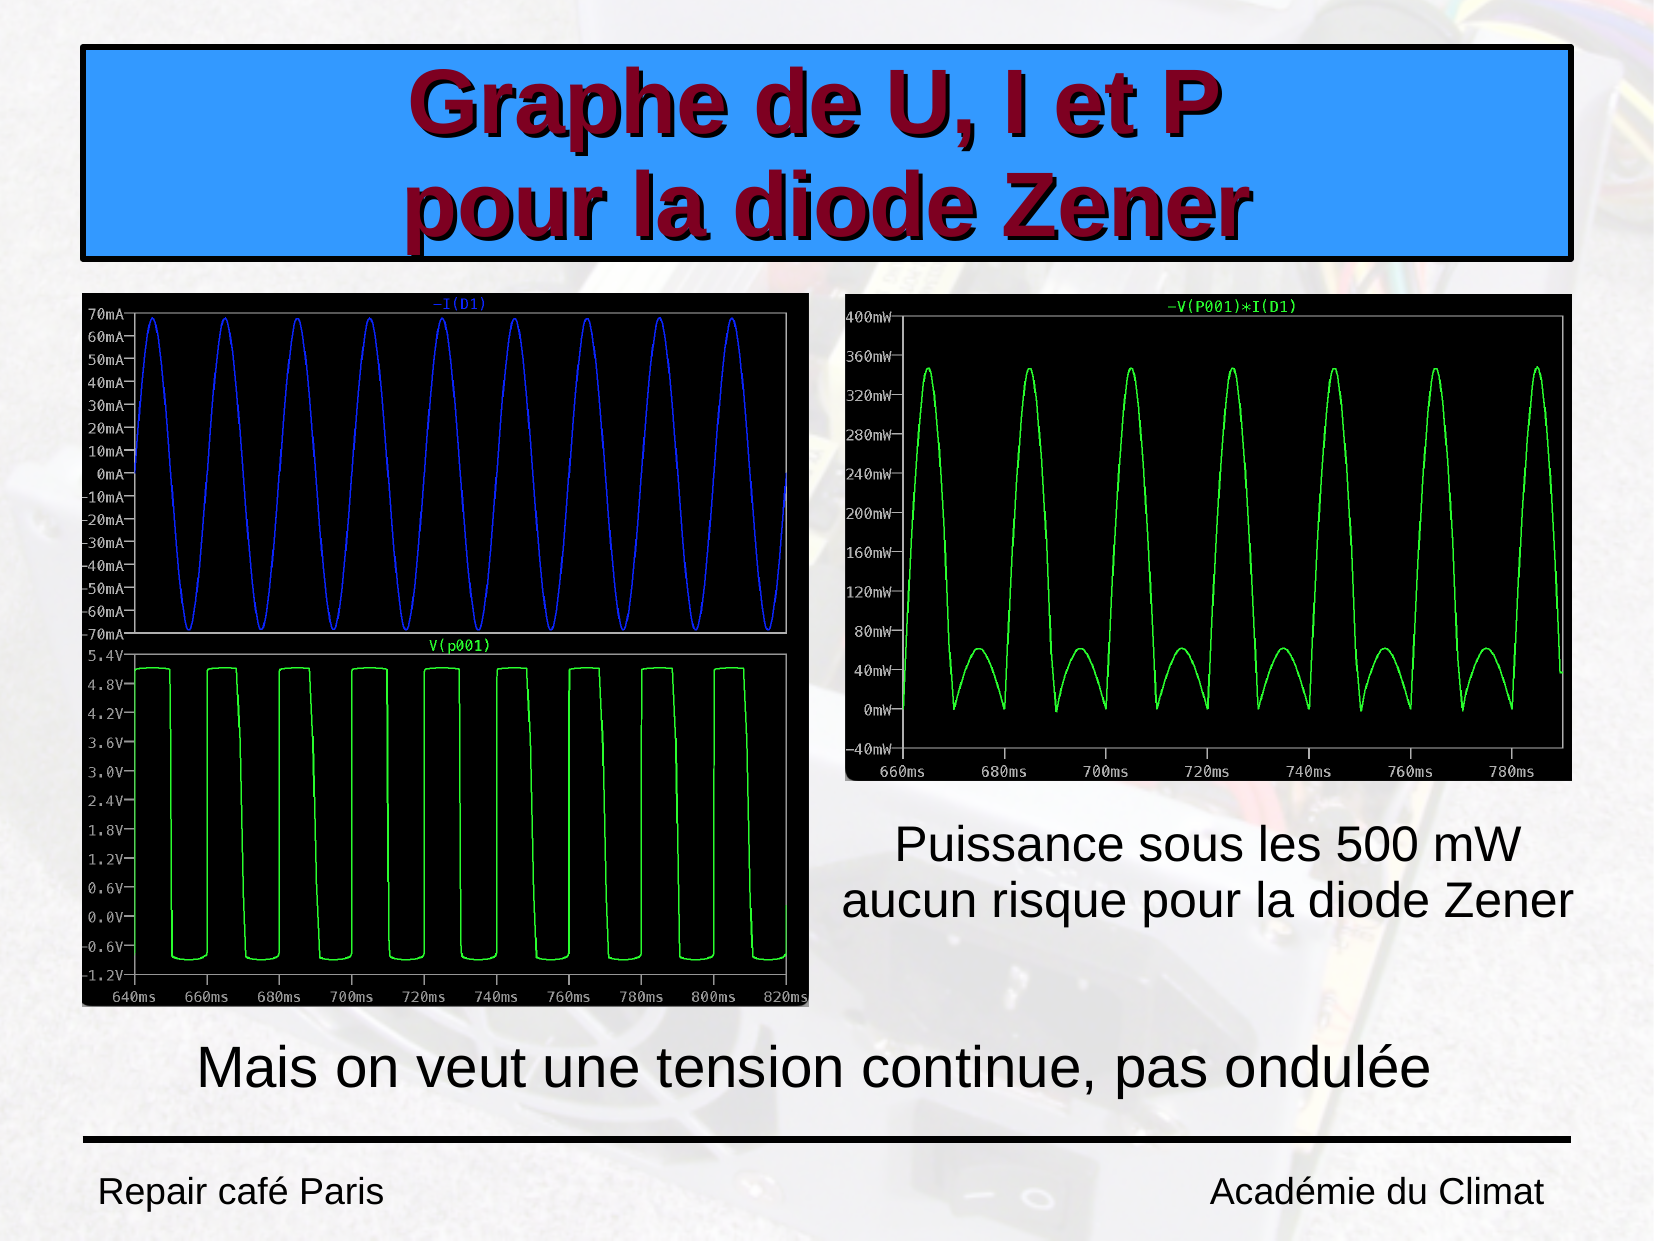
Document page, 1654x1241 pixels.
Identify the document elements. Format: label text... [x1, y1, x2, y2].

picture [0, 0, 1654, 1241]
text_box Mais on veut une tension continue, pas ondulée [70, 1027, 1560, 1111]
text_box Puissance sous les 500 mW aucun risque pour la diode Zener [826, 809, 1590, 936]
title Graphe de U, I et P pour la diode Zener [82, 47, 1571, 259]
text_box Repair café Paris Académie du Climat [82, 1163, 1571, 1220]
